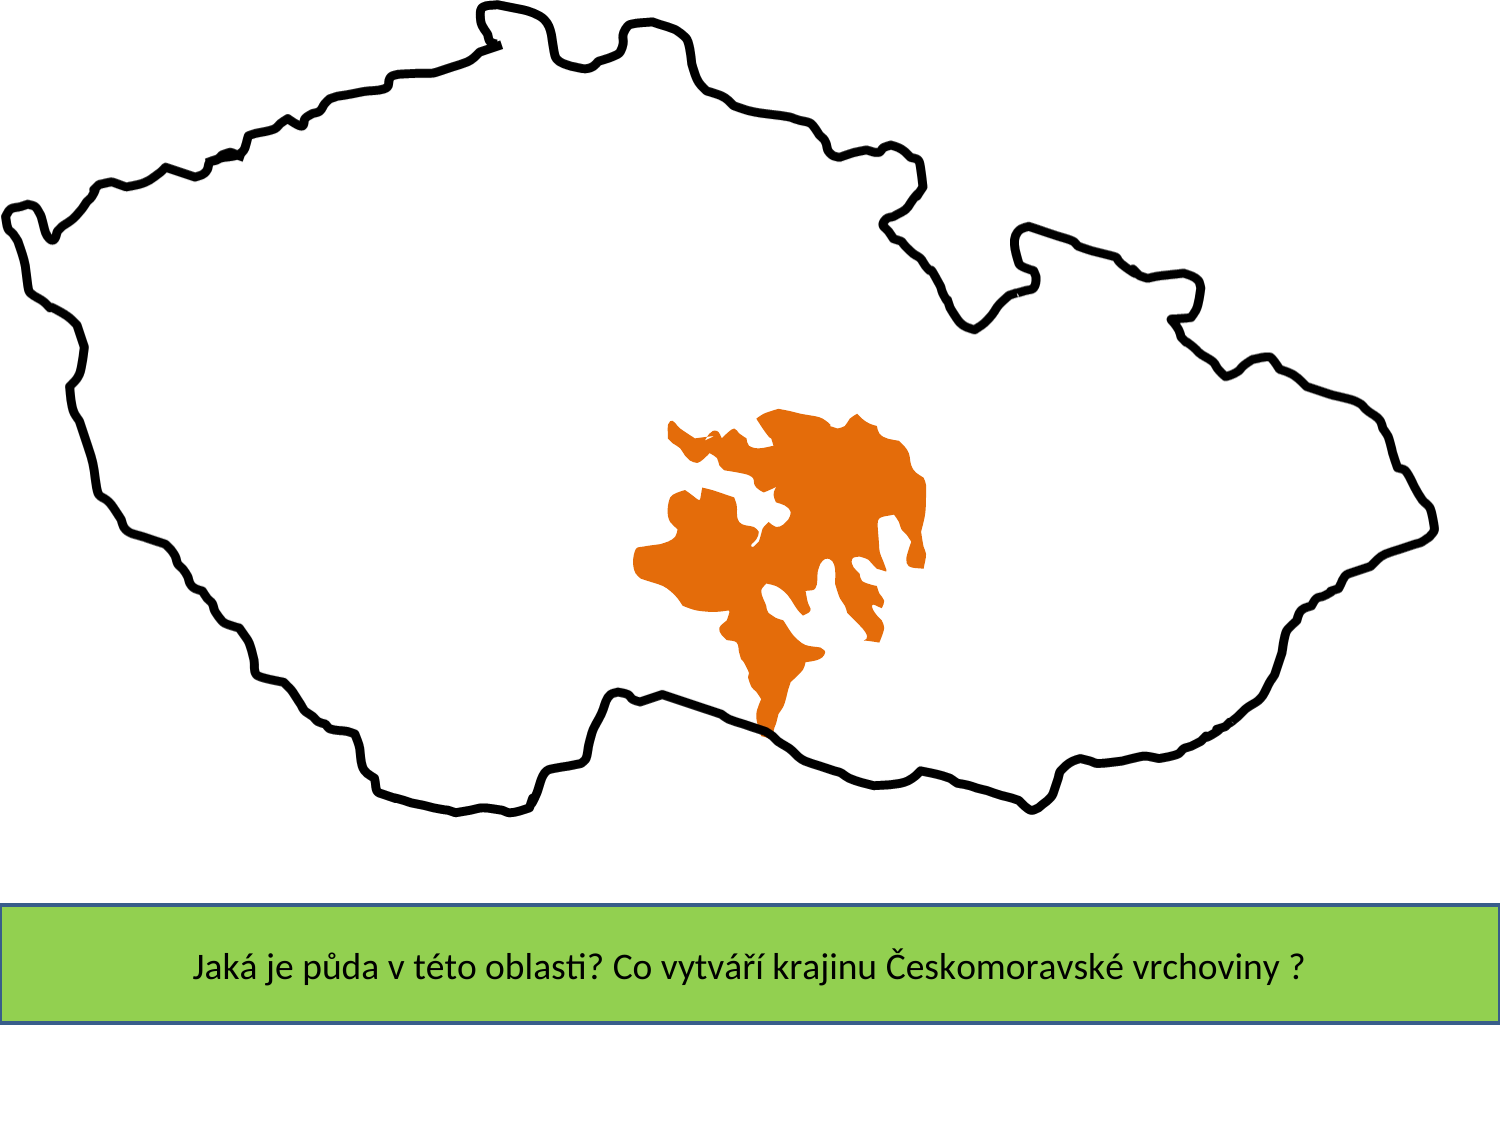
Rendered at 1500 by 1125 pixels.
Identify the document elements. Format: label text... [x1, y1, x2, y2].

picture [0, 0, 1440, 818]
text_box Jaká je půda v této oblasti? Co vytváří krajinu Českomoravské vrchoviny ? [0, 904, 1500, 1024]
